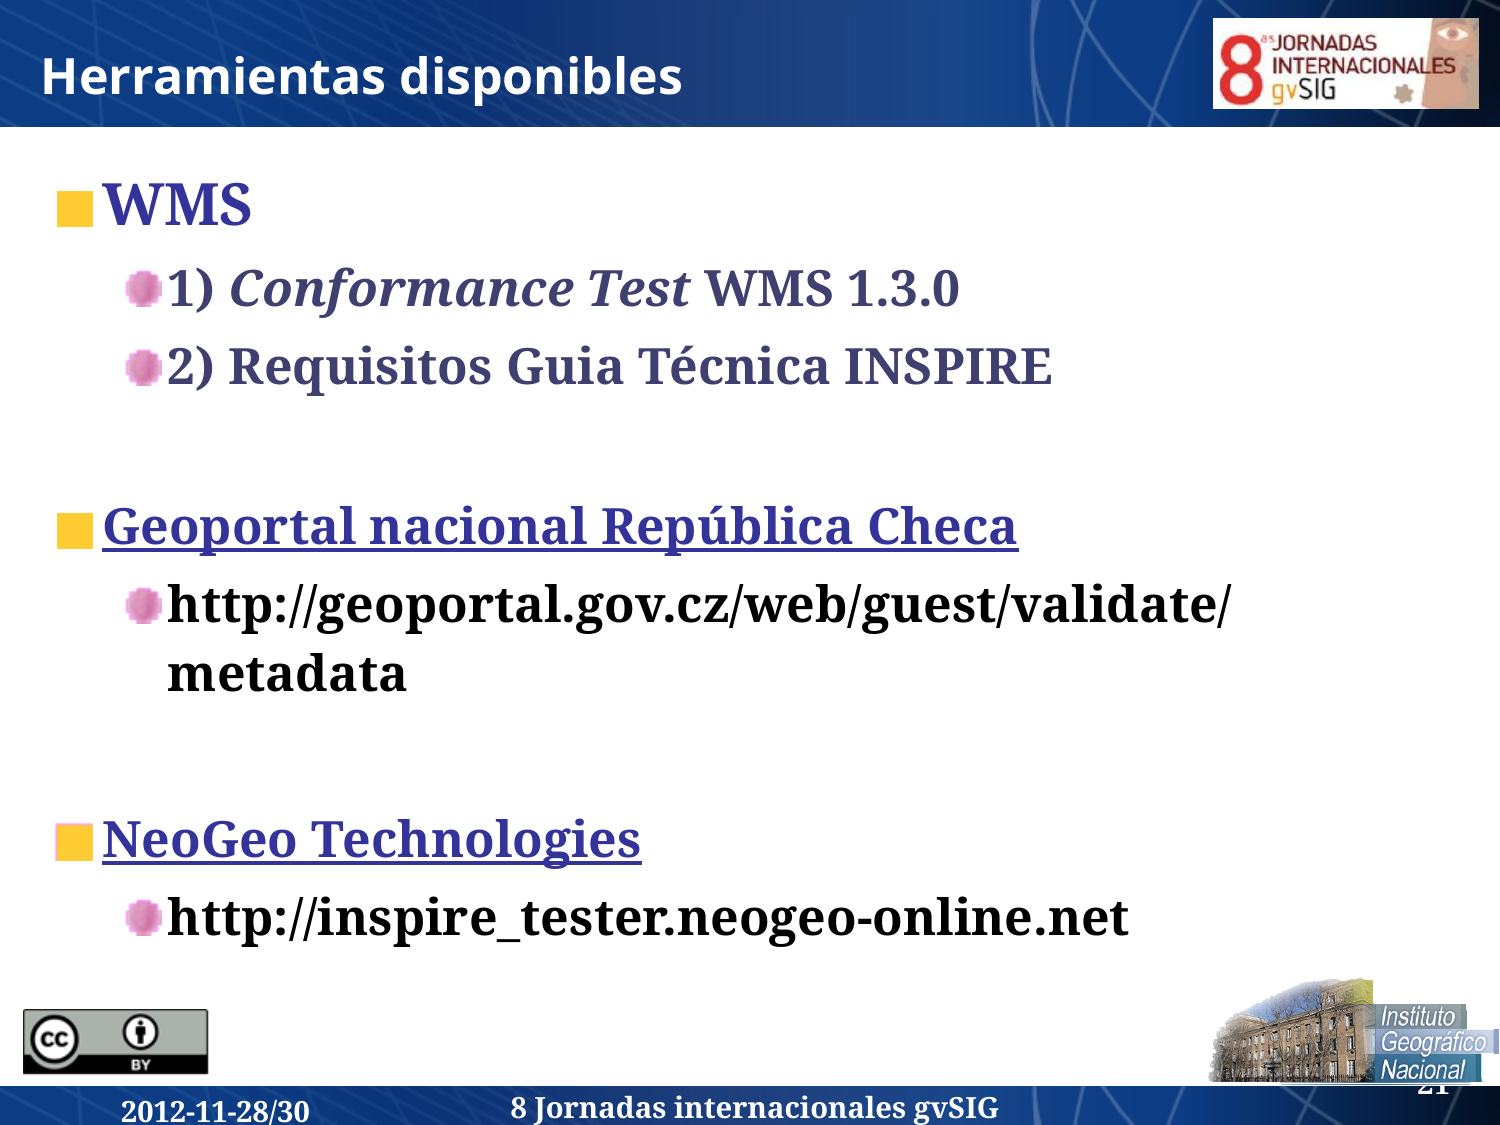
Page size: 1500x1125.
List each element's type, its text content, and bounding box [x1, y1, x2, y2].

list WMS 1) Conformance Test WMS 1.3.0 2) Requisitos Guia Técnica INSPIRE Geoportal nacional República Checa http://geoportal.gov.cz/web/guest/validate/metadata NeoGeo Technologies http://inspire_tester.neogeo-online.net [31, 156, 1465, 973]
title Herramientas disponibles [0, 43, 1275, 107]
picture [0, 968, 1500, 1125]
picture [0, 0, 1500, 127]
